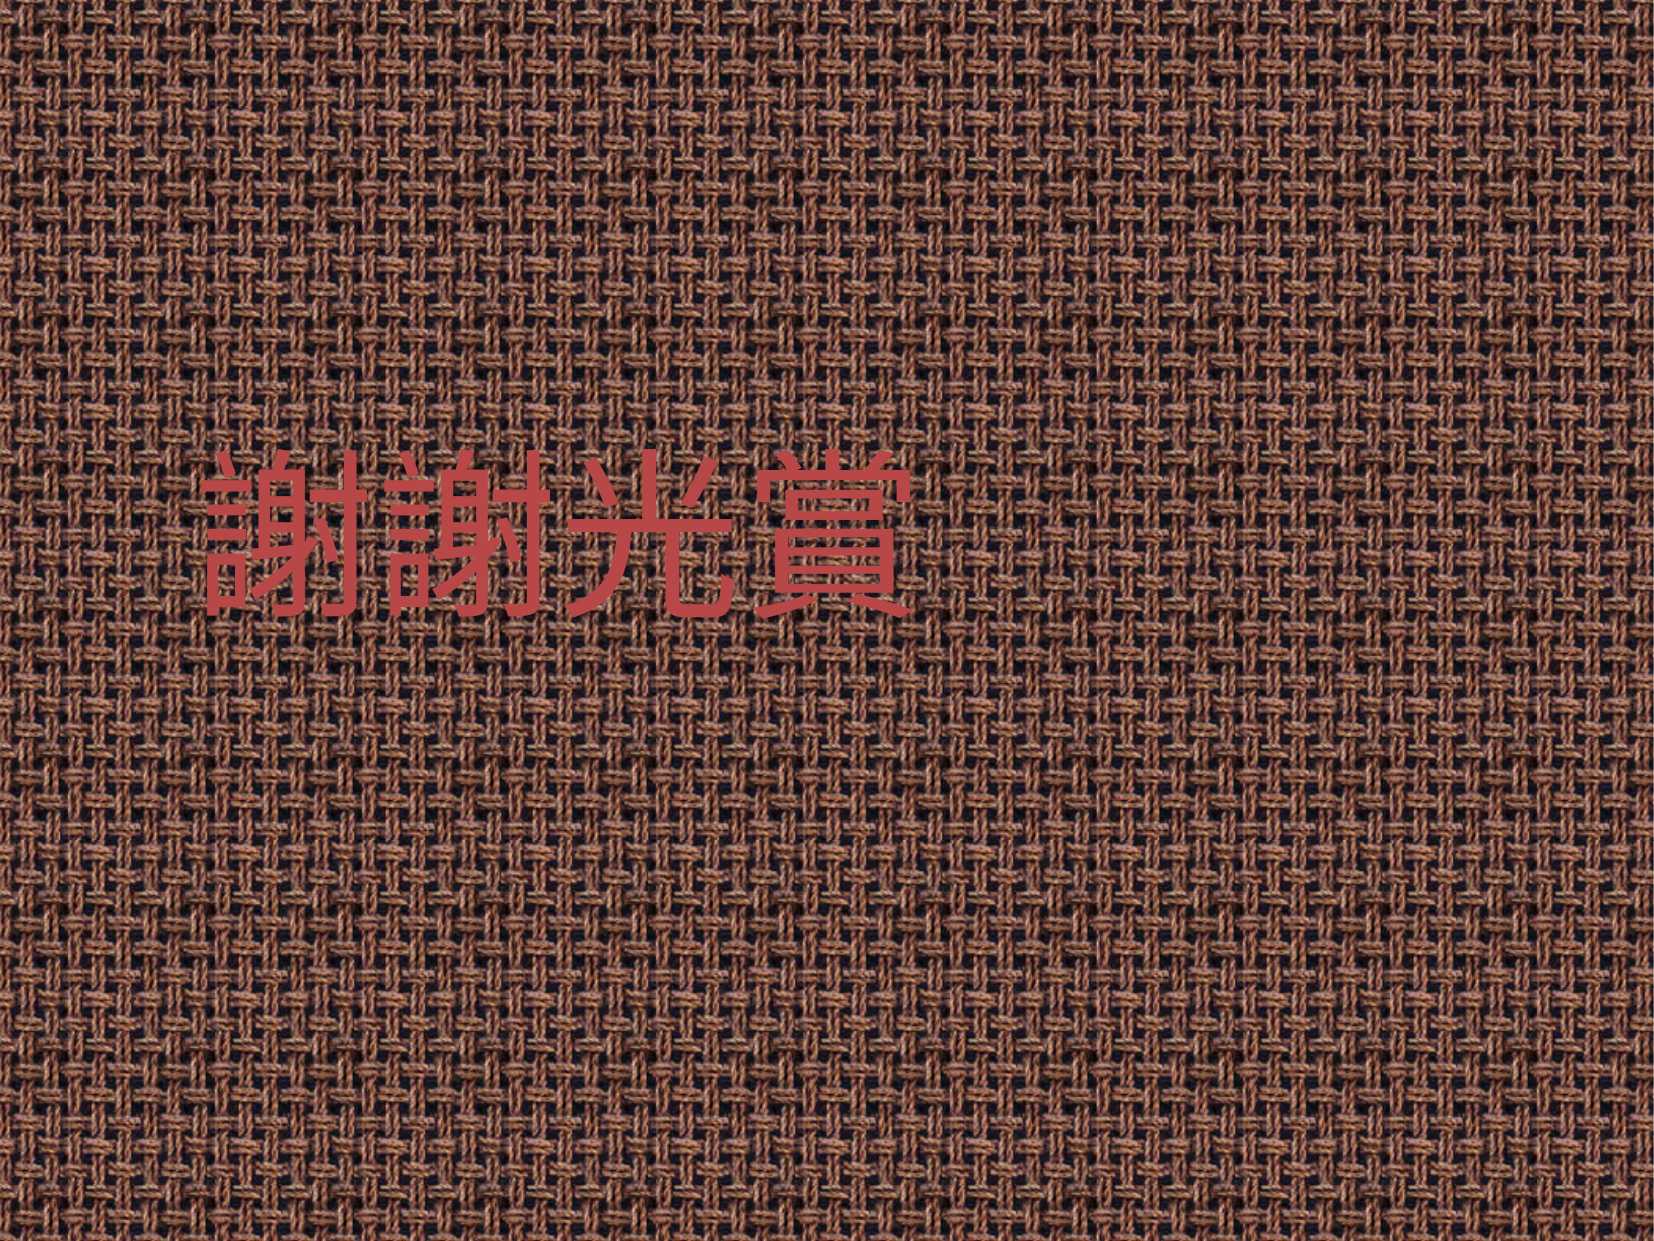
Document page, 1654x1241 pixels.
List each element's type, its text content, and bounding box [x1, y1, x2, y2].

picture [0, 0, 1654, 1241]
text_box 謝謝光賞 [177, 383, 1418, 619]
